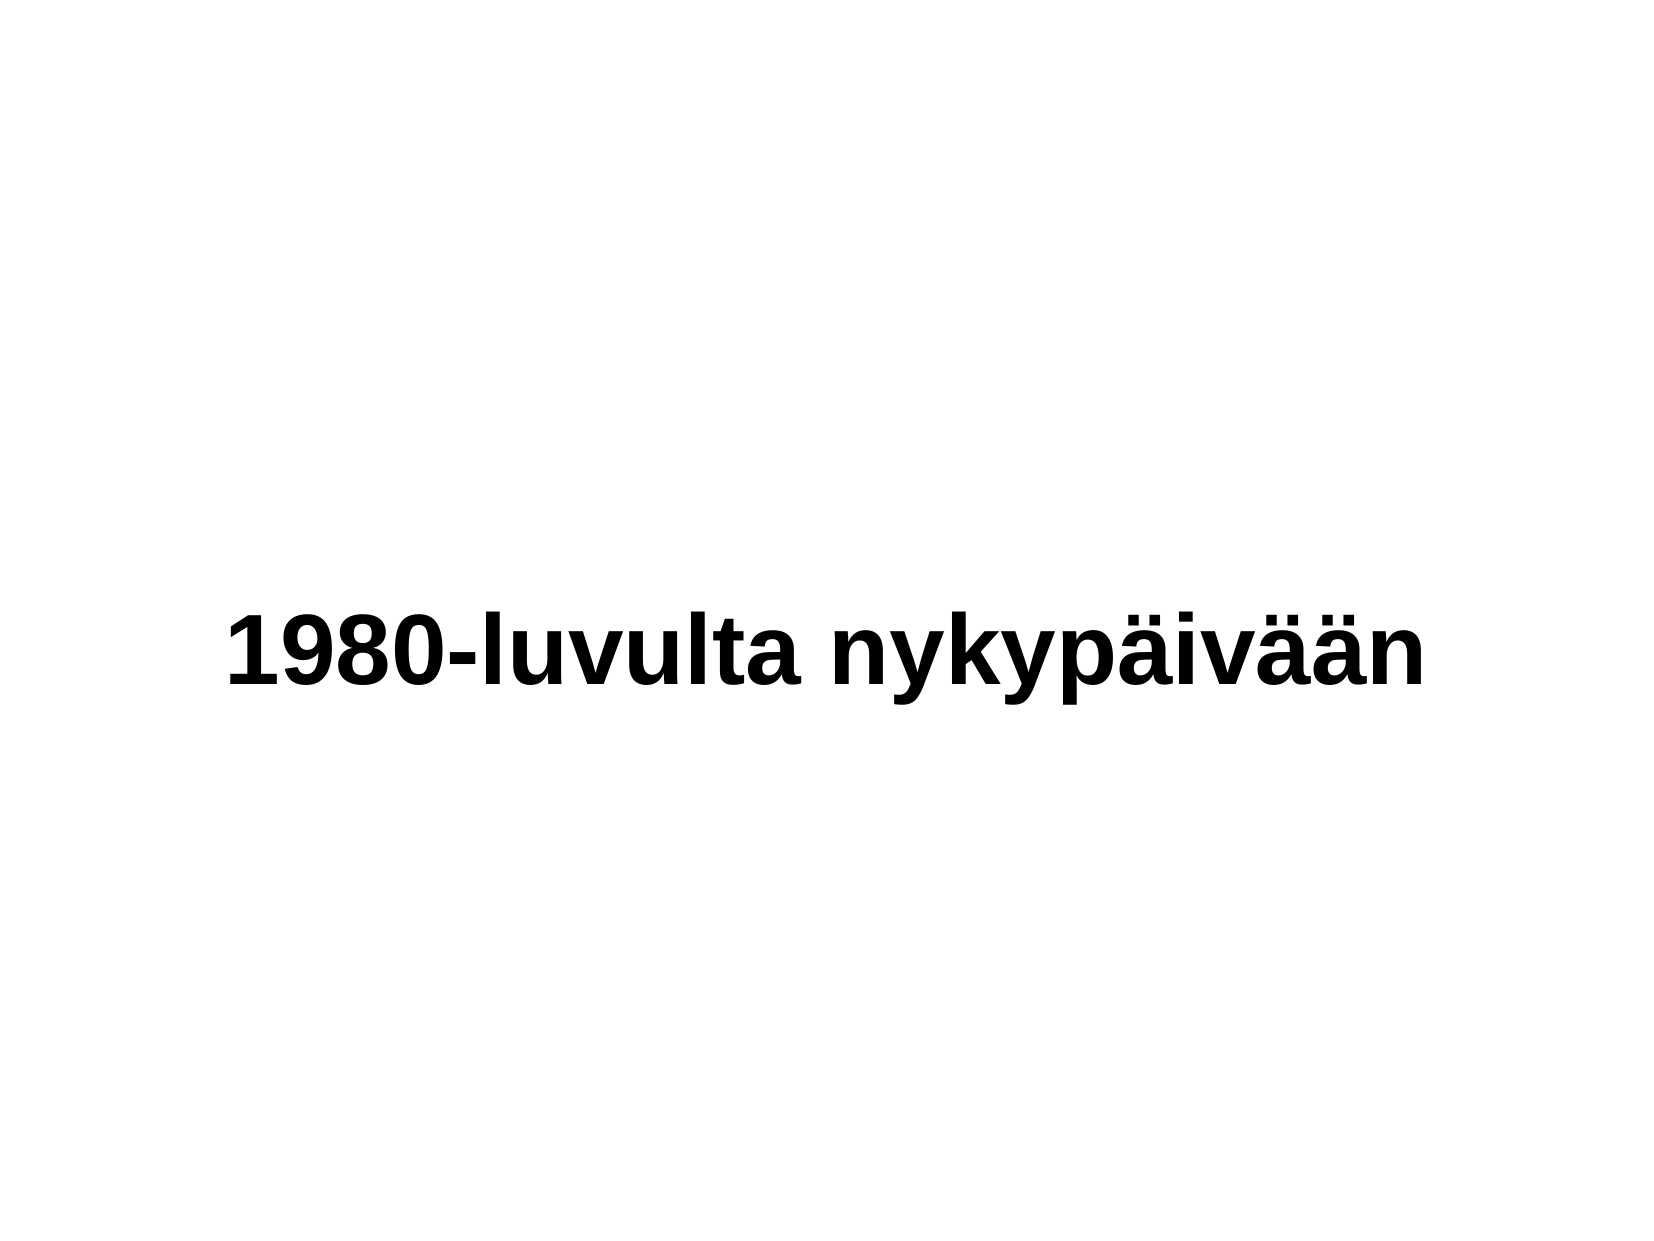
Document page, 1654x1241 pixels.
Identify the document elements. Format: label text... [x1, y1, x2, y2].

subtitle 1980-luvulta nykypäivään [82, 290, 1571, 1010]
